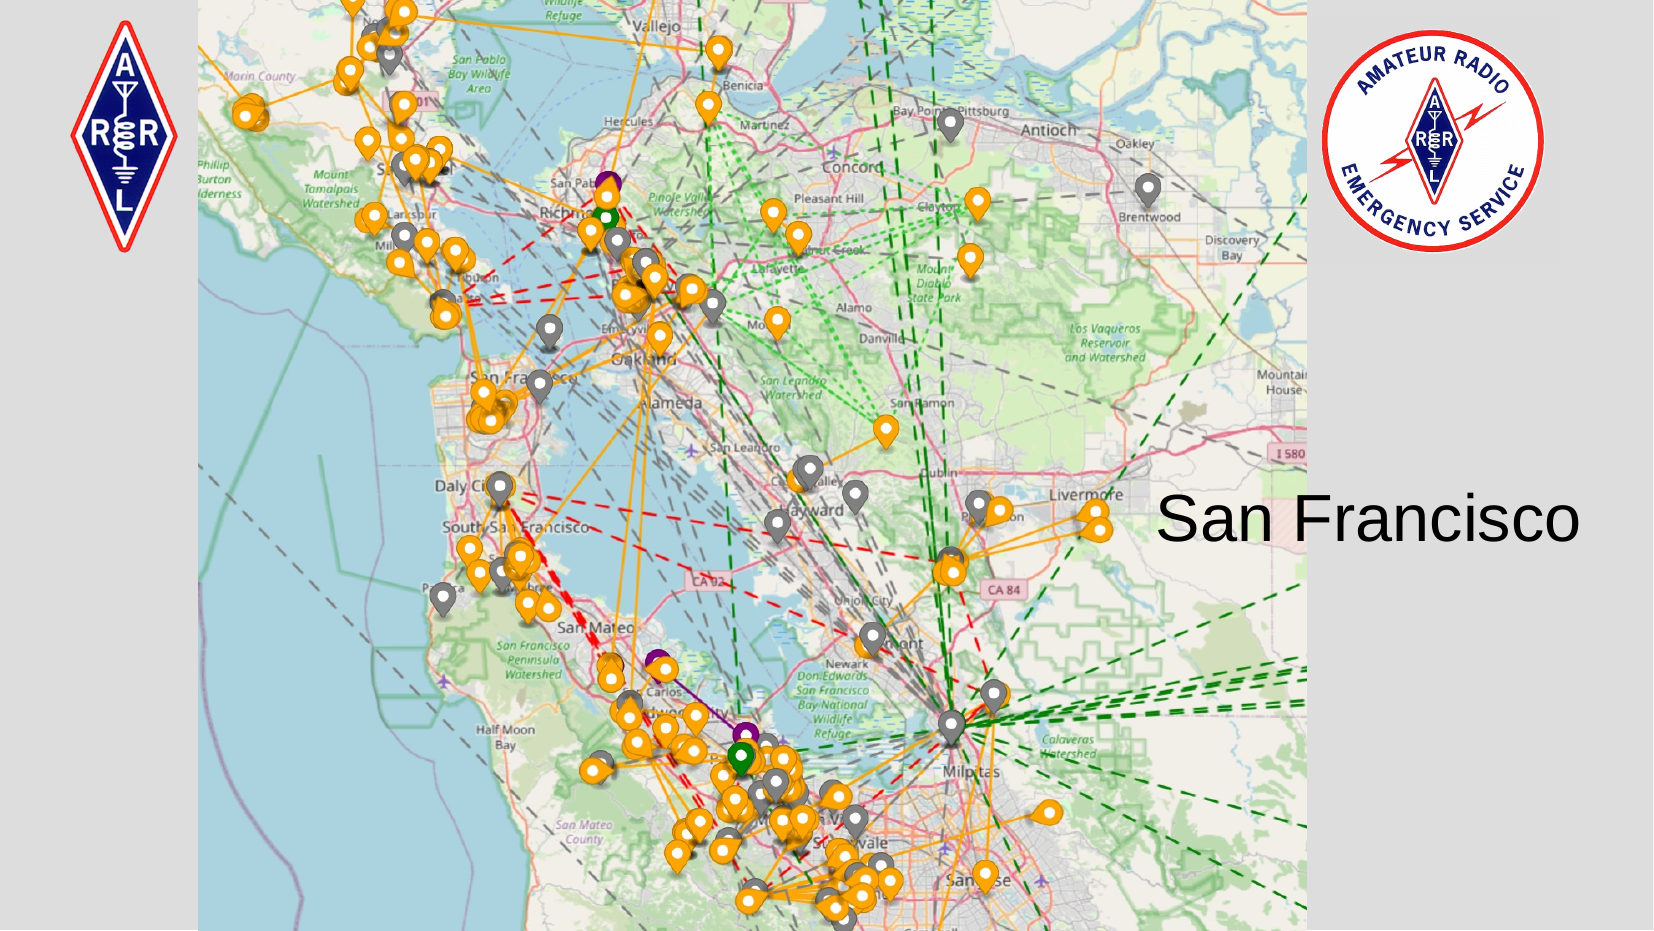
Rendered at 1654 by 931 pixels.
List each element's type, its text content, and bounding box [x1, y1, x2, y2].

subtitle San Francisco [1090, 464, 1648, 572]
picture [38, 0, 1558, 931]
